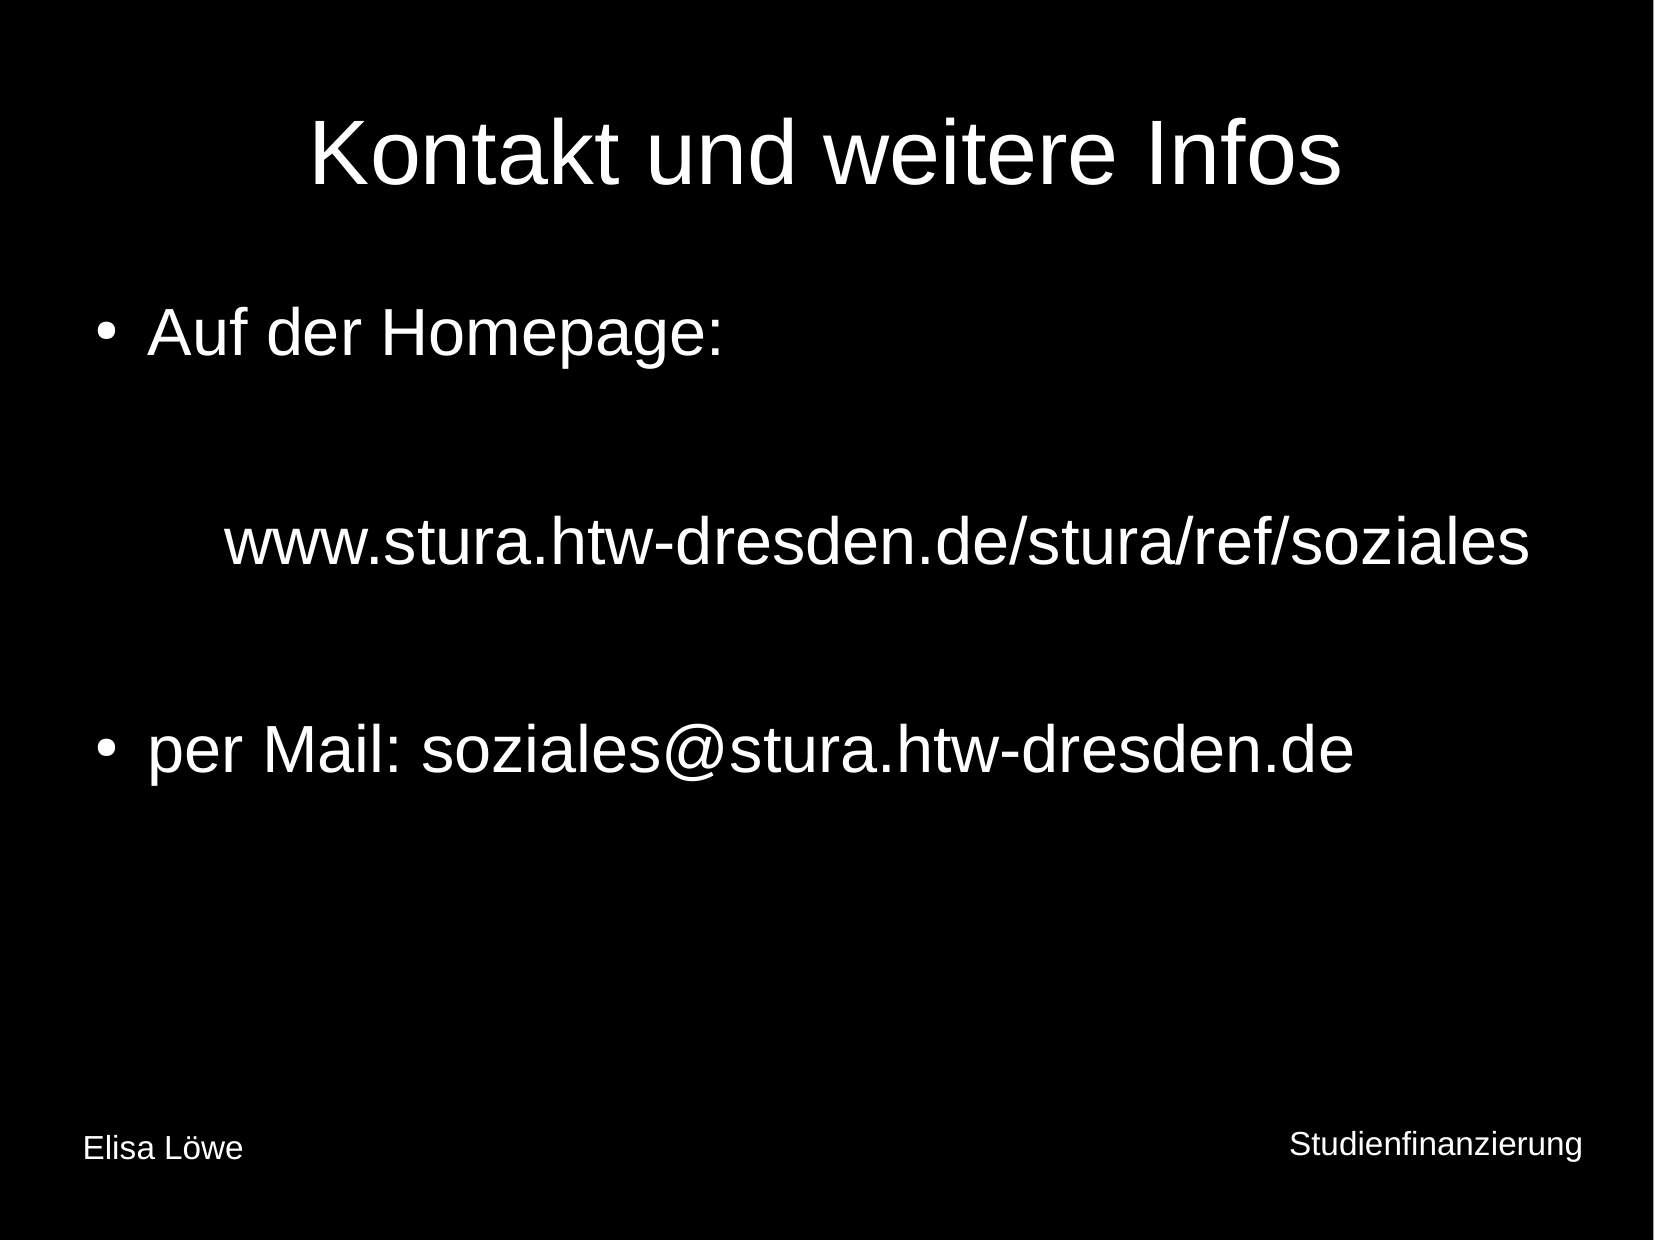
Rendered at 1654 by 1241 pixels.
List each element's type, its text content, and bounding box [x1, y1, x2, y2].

list Auf der Homepage: www.stura.htw-dresden.de/stura/ref/soziales per Mail: soziales@stura.htw-dresden.de [76, 295, 1565, 1114]
title Kontakt und weitere Infos [82, 49, 1571, 257]
